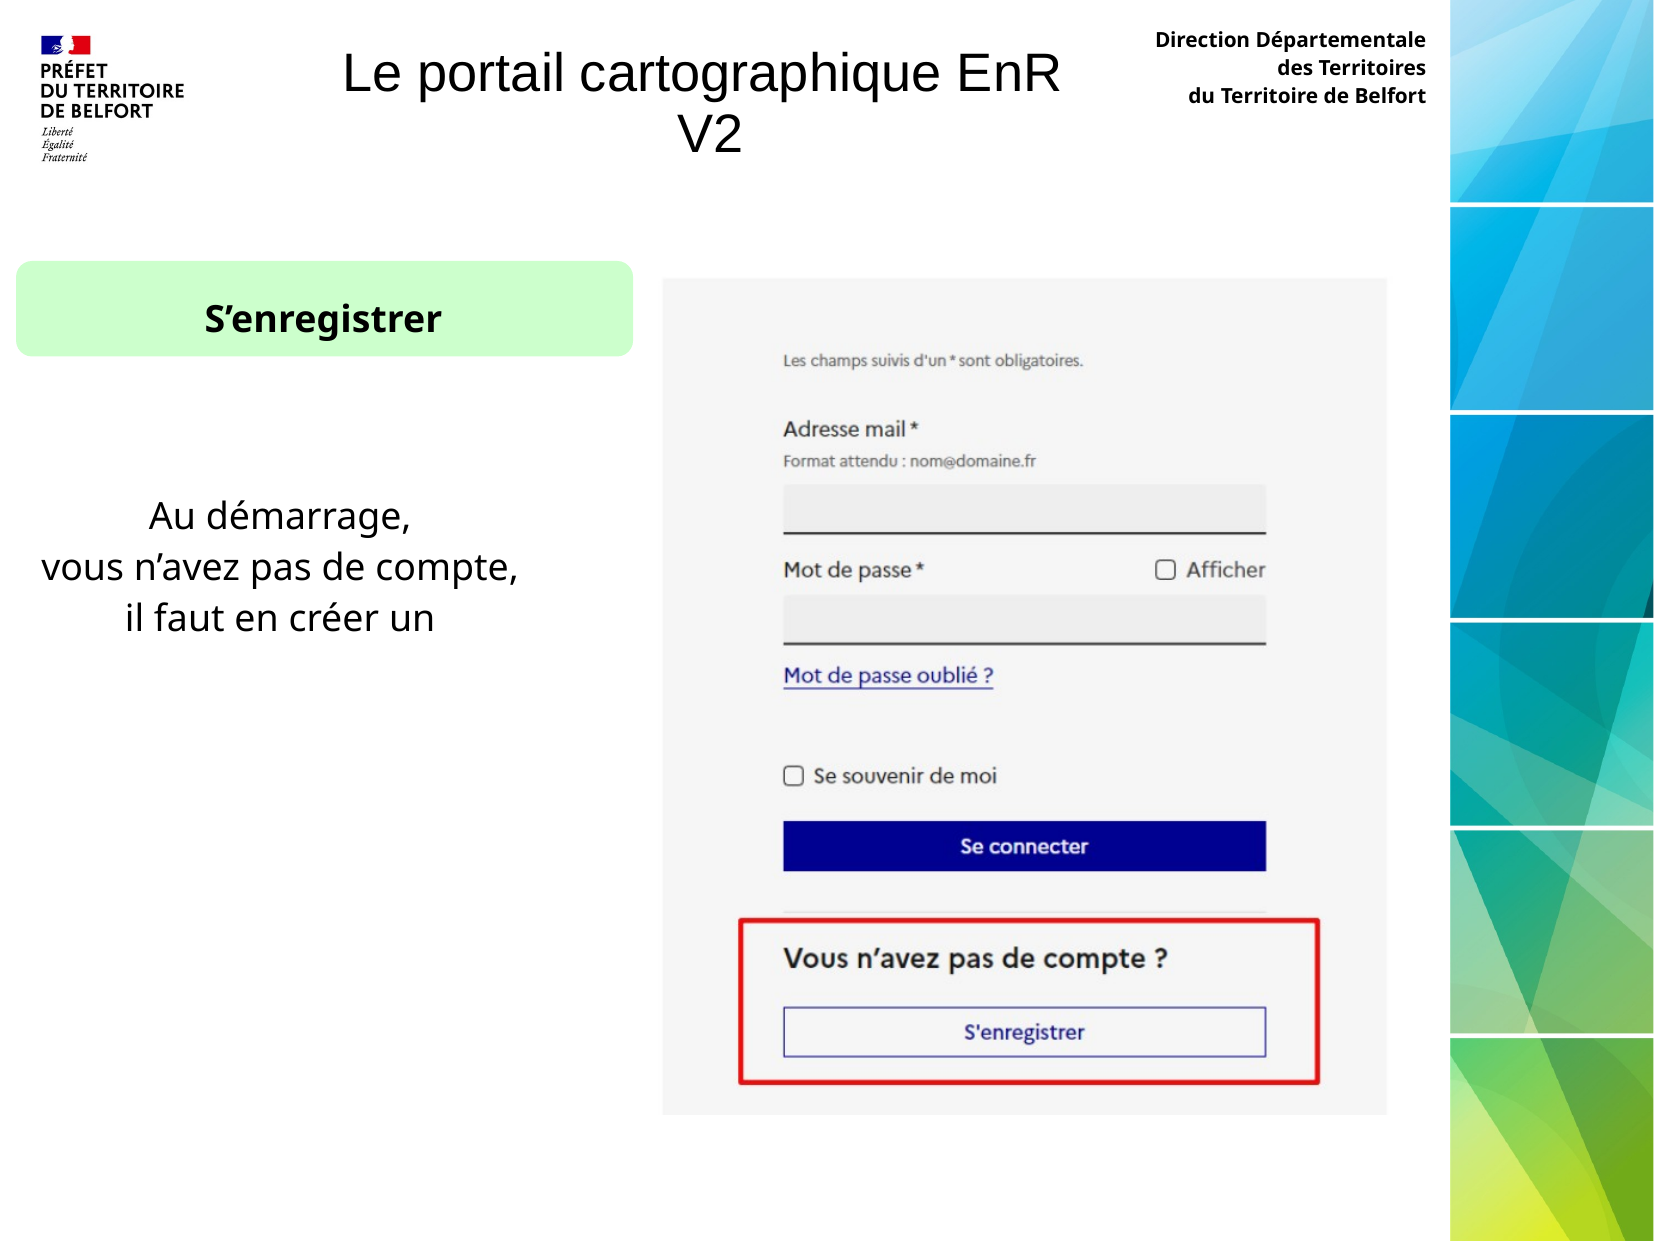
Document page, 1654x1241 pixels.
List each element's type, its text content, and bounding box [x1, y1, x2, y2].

title Le portail cartographique EnR V2 [59, 17, 1347, 189]
text_box Au démarrage, vous n’avez pas de compte, il faut en créer un [24, 387, 547, 1064]
picture [1450, 0, 1654, 415]
picture [657, 267, 1398, 1115]
picture [23, 17, 59, 179]
text_box [16, 260, 634, 357]
text_box S’enregistrer [36, 268, 611, 368]
picture [1450, 454, 1654, 1241]
